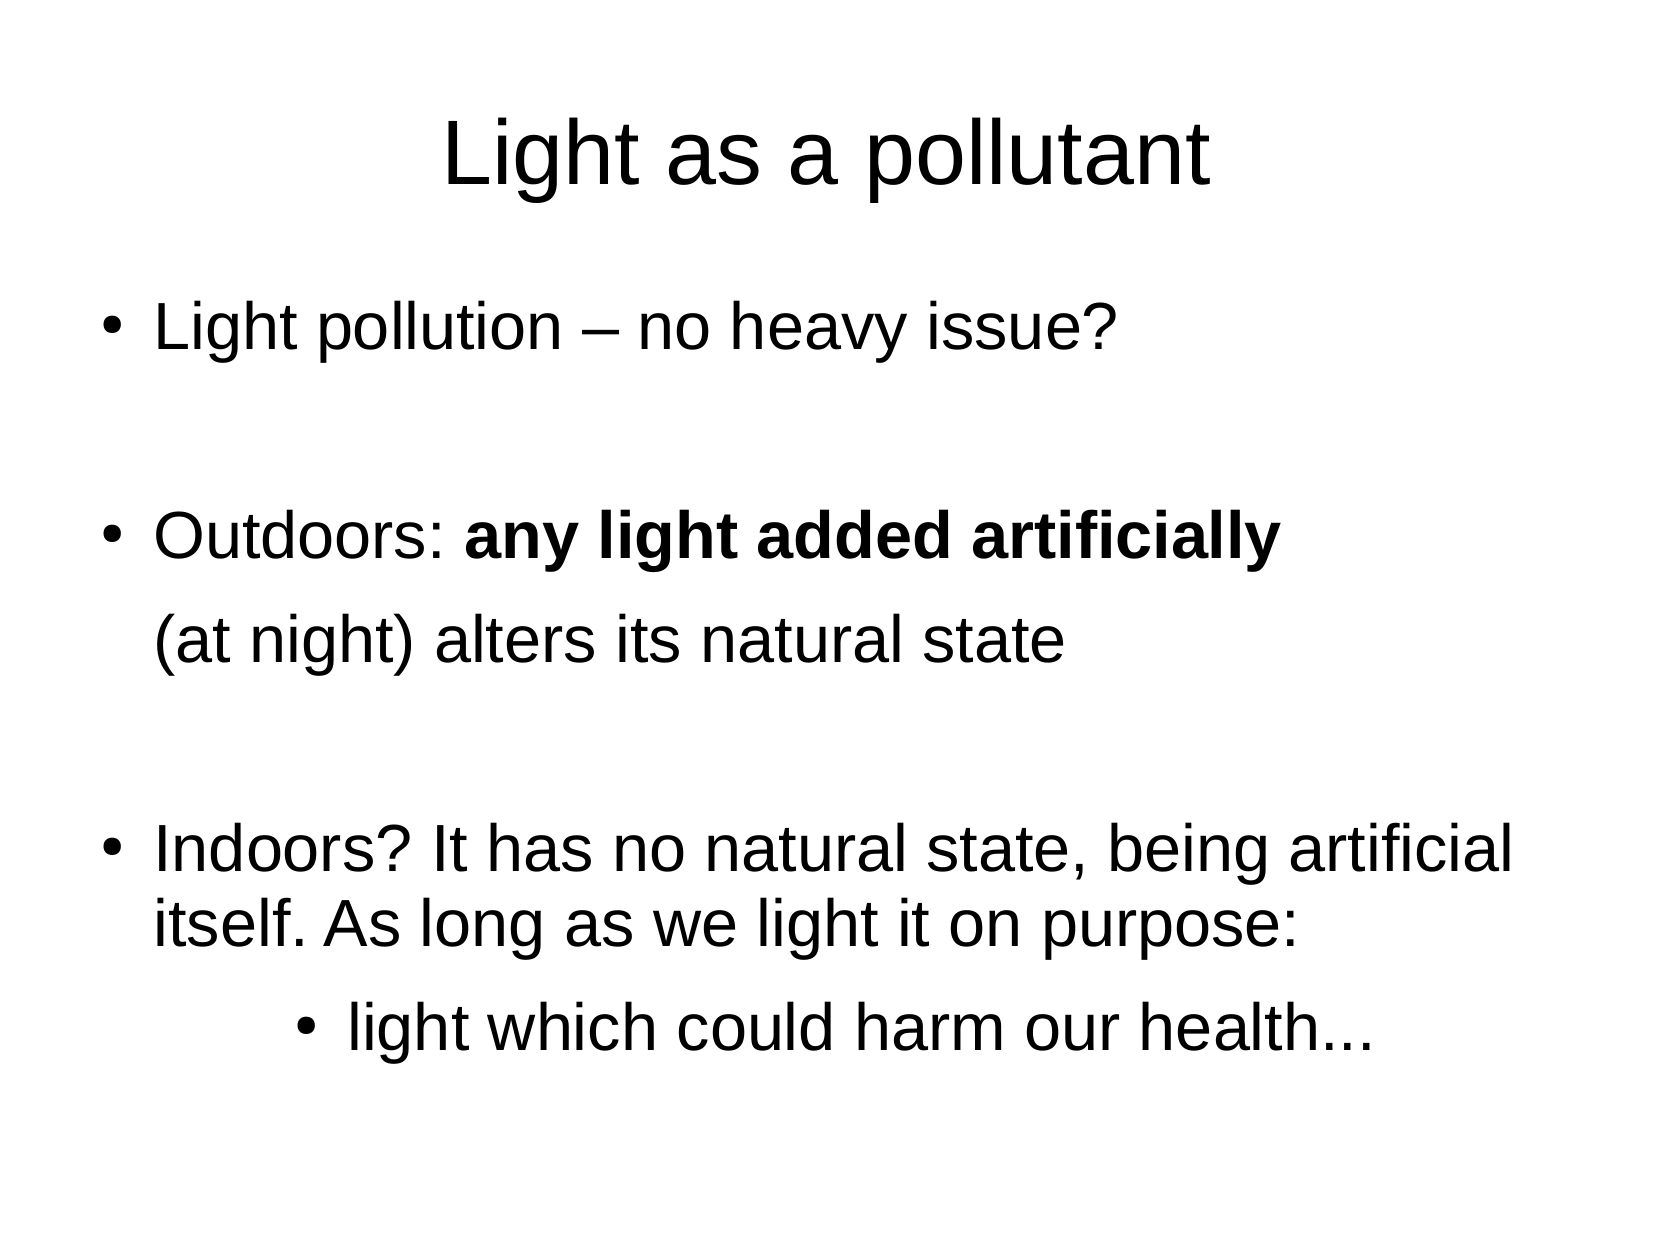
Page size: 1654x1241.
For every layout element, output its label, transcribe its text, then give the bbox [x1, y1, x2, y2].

title Light as a pollutant [82, 23, 1571, 283]
list Light pollution – no heavy issue? Outdoors: any light added artificially (at night) alters its natural state Indoors? It has no natural state, being artificial itself. As long as we light it on purpose: light which could harm our health... [82, 289, 1571, 1108]
